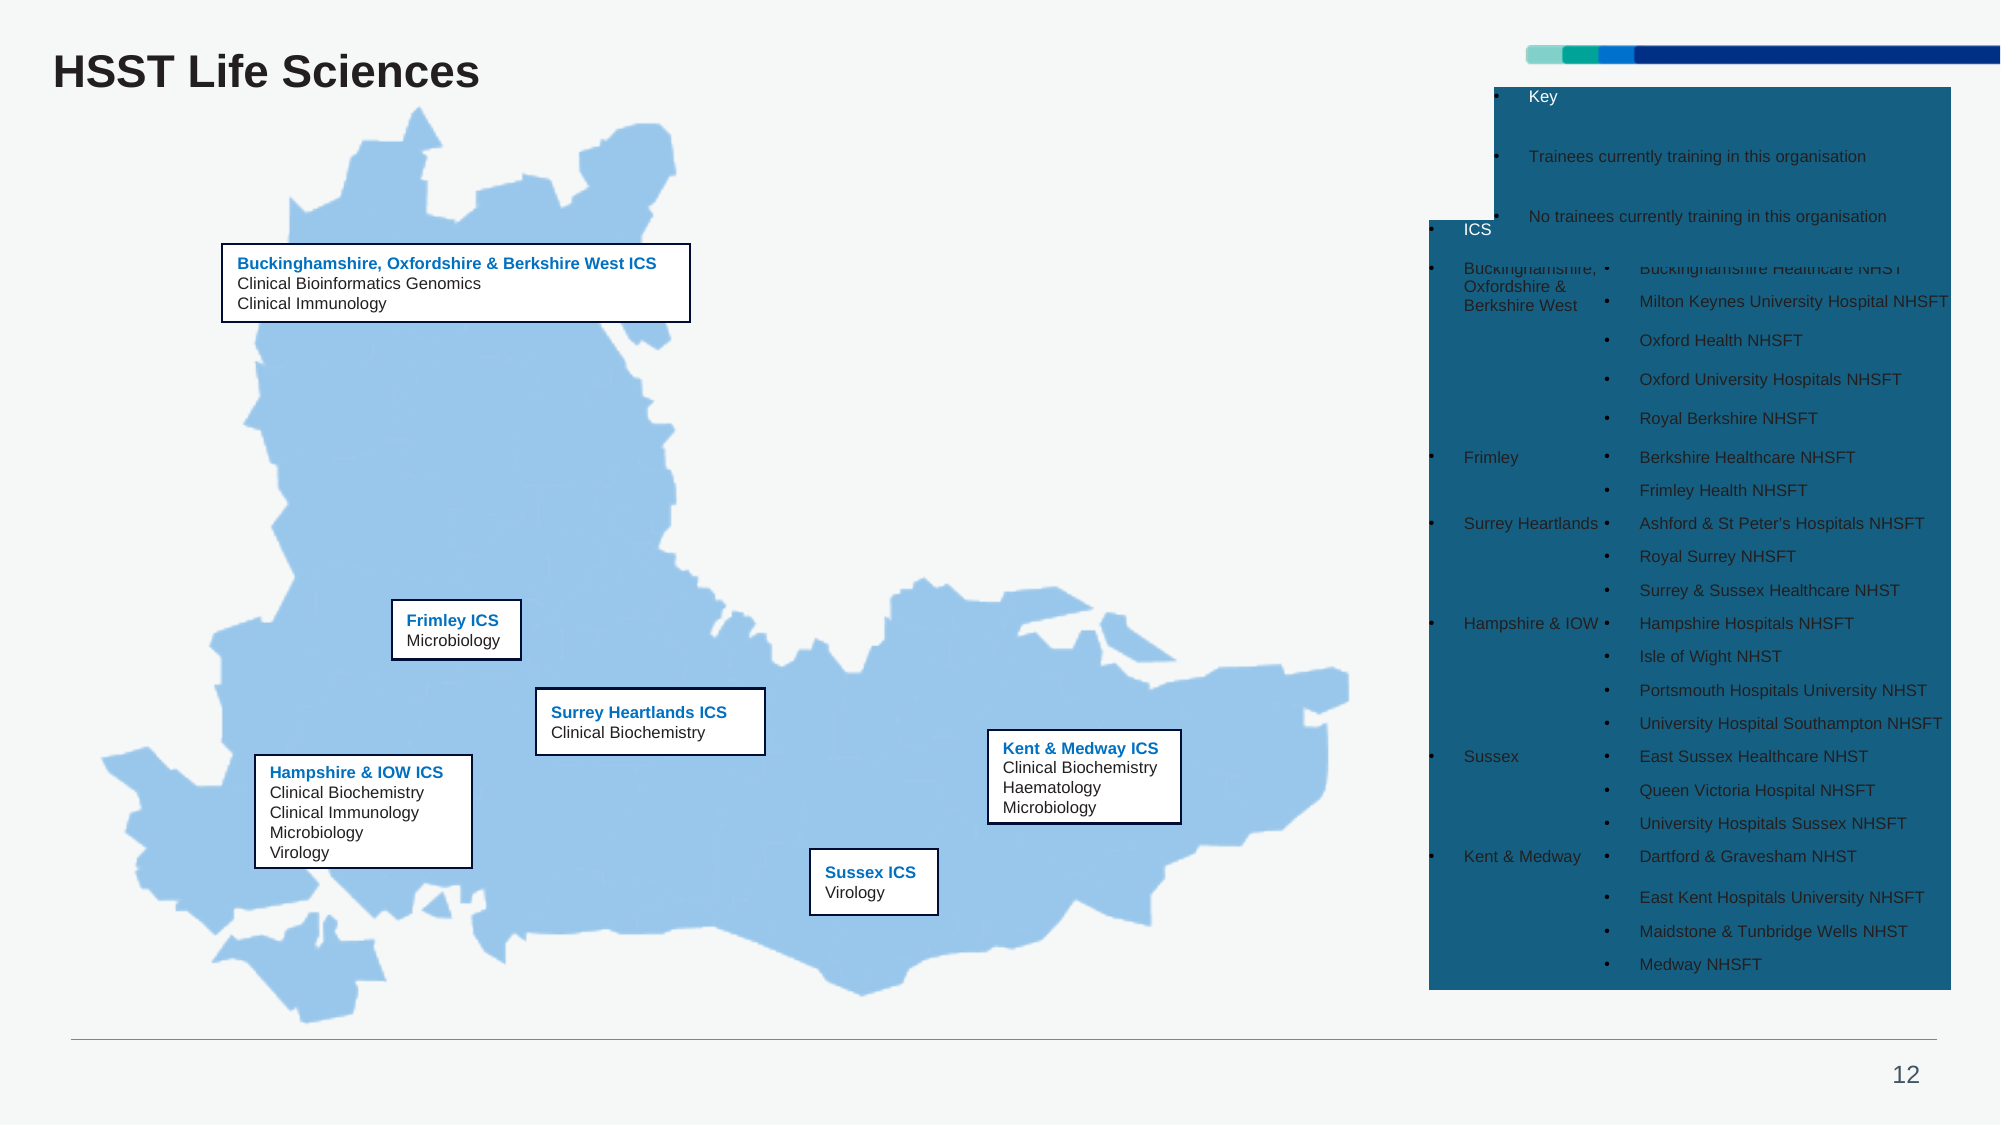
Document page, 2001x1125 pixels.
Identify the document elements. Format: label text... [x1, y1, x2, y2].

table_cell Portsmouth Hospitals University NHST [1604, 681, 1951, 714]
table_cell Buckinghamshire, Oxfordshire & Berkshire West [1429, 259, 1604, 448]
table_cell Frimley Health NHSFT [1604, 481, 1951, 514]
table_cell Sussex [1429, 748, 1604, 848]
table_cell University Hospital Southampton NHSFT [1604, 714, 1951, 748]
text_box Buckinghamshire, Oxfordshire & Berkshire West ICS Clinical Bioinformatics Genomics Clinical Immunology [222, 244, 690, 322]
table_cell Buckinghamshire Healthcare NHST [1604, 267, 1951, 292]
text_box Surrey Heartlands ICS Clinical Biochemistry [536, 689, 765, 755]
table_cell Dartford & Gravesham NHST [1604, 848, 1951, 889]
table_cell Oxford Health NHSFT [1604, 331, 1951, 370]
table_cell No trainees currently training in this organisation [1494, 207, 1893, 267]
table_cell Queen Victoria Hospital NHSFT [1604, 781, 1951, 814]
text_box HSST Life Sciences [37, 33, 875, 105]
table_cell Kent & Medway [1429, 848, 1604, 990]
table_cell Milton Keynes University Hospital NHSFT [1604, 292, 1951, 331]
table_cell Hampshire & IOW [1429, 614, 1604, 748]
table_header ICS [1429, 220, 1494, 259]
table_cell Hampshire Hospitals NHSFT [1604, 614, 1951, 648]
table_header Key [1494, 87, 1893, 147]
text_box Hampshire & IOW ICS Clinical Biochemistry Clinical Immunology Microbiology Virology [255, 755, 472, 868]
table_cell Surrey & Sussex Healthcare NHST [1604, 581, 1951, 614]
table_cell Surrey Heartlands [1429, 514, 1604, 614]
table_cell Royal Berkshire NHSFT [1604, 409, 1951, 448]
text_box Kent & Medway ICS Clinical Biochemistry Haematology Microbiology [988, 730, 1181, 824]
table_cell [1893, 207, 1951, 267]
table_cell Ashford & St Peter’s Hospitals NHSFT [1604, 514, 1951, 548]
picture [75, 90, 1371, 1047]
table_cell Trainees currently training in this organisation [1494, 147, 1893, 207]
table_header [1893, 87, 1951, 147]
table_cell East Kent Hospitals University NHSFT [1604, 889, 1951, 922]
table_cell [1893, 147, 1951, 207]
table_cell East Sussex Healthcare NHST [1604, 748, 1951, 781]
text_box Sussex ICS Virology [810, 849, 938, 915]
table_cell Oxford University Hospitals NHSFT [1604, 370, 1951, 409]
table_cell Isle of Wight NHST [1604, 648, 1951, 681]
table_cell Royal Surrey NHSFT [1604, 548, 1951, 581]
text_box Frimley ICS Microbiology [392, 600, 521, 659]
table_cell University Hospitals Sussex NHSFT [1604, 814, 1951, 848]
table_cell Medway NHSFT [1604, 955, 1951, 990]
table_cell Maidstone & Tunbridge Wells NHST [1604, 922, 1951, 955]
table_cell Frimley [1429, 448, 1604, 514]
table_cell Berkshire Healthcare NHSFT [1604, 448, 1951, 481]
